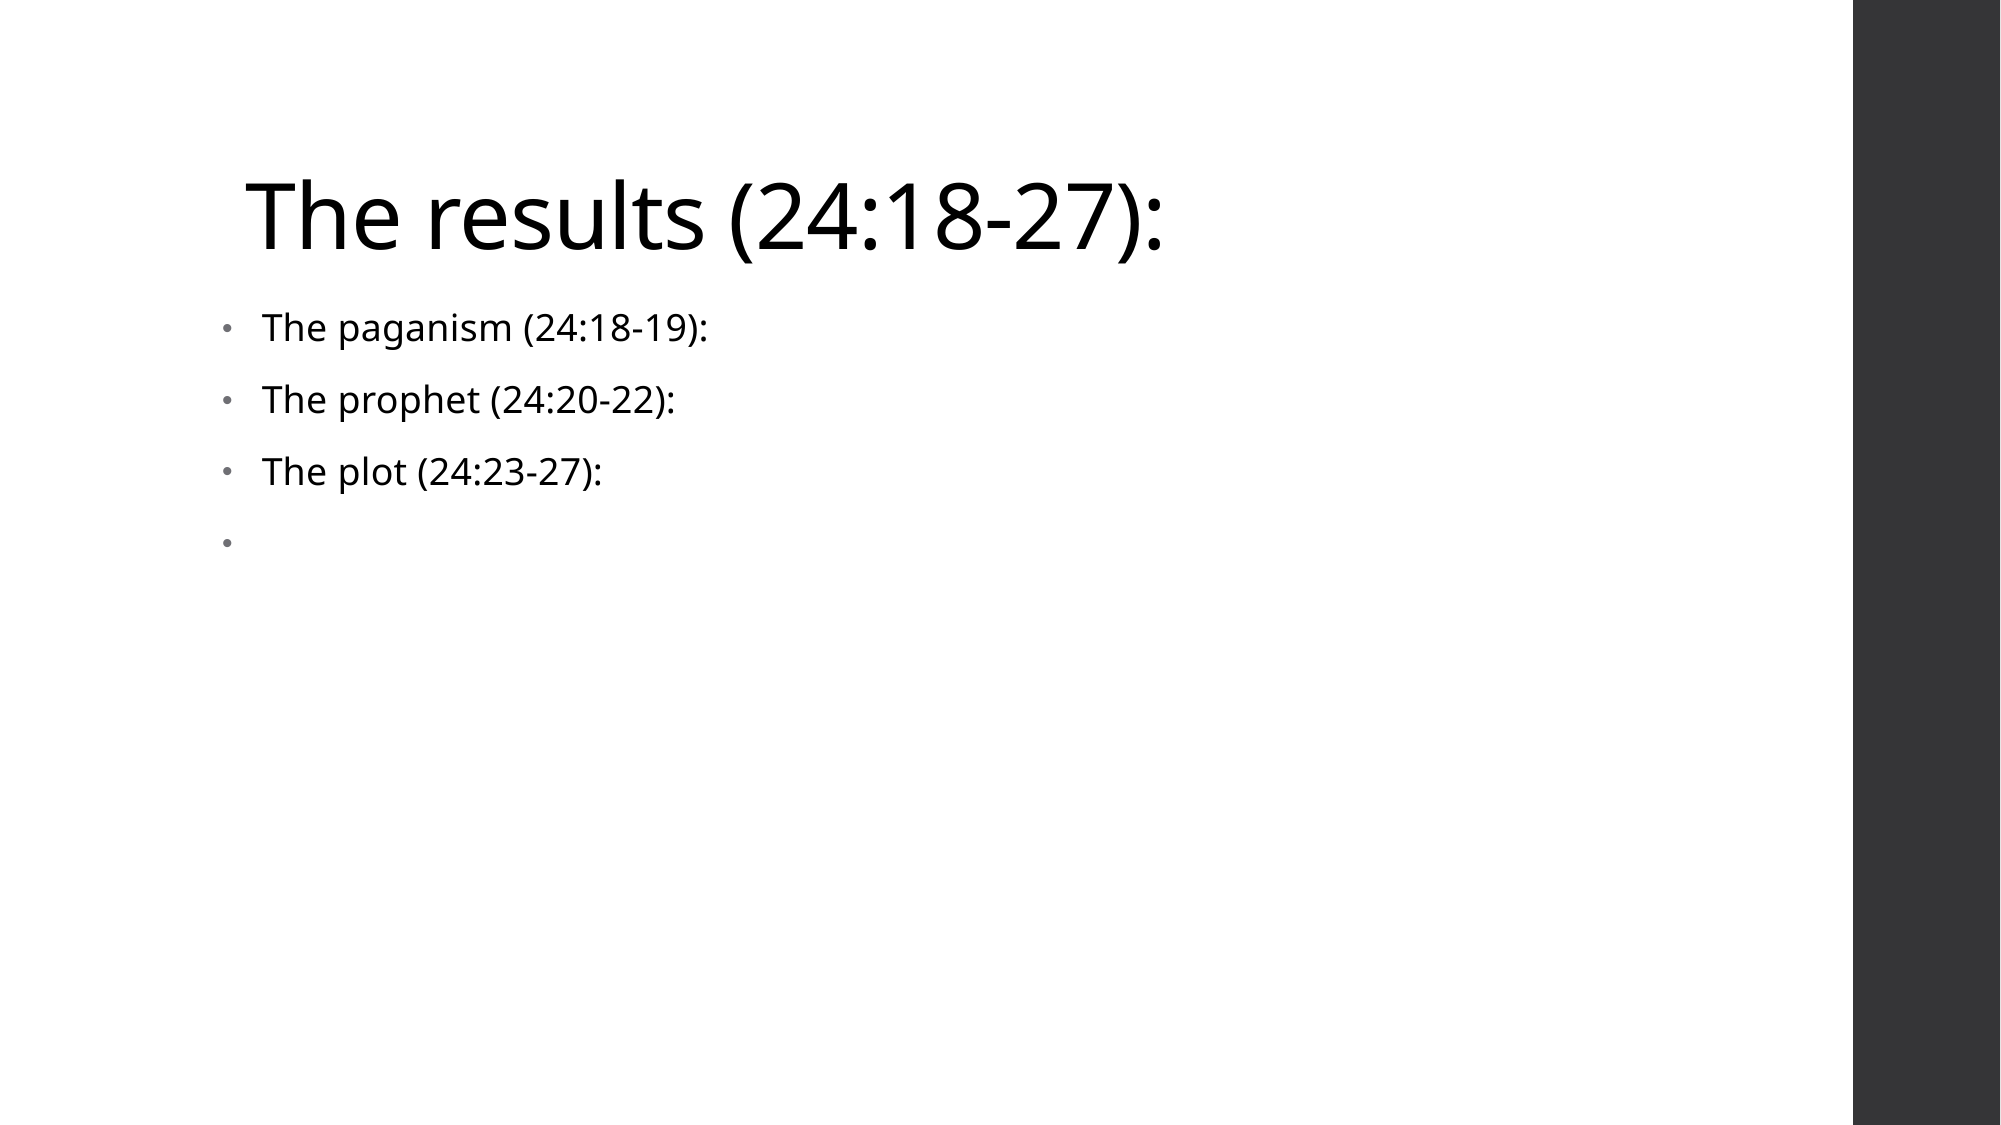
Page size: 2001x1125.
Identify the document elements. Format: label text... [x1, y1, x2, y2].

list The paganism (24:18-19): The prophet (24:20-22): The plot (24:23-27): [206, 299, 1617, 1014]
title The results (24:18-27): [206, 60, 1797, 278]
